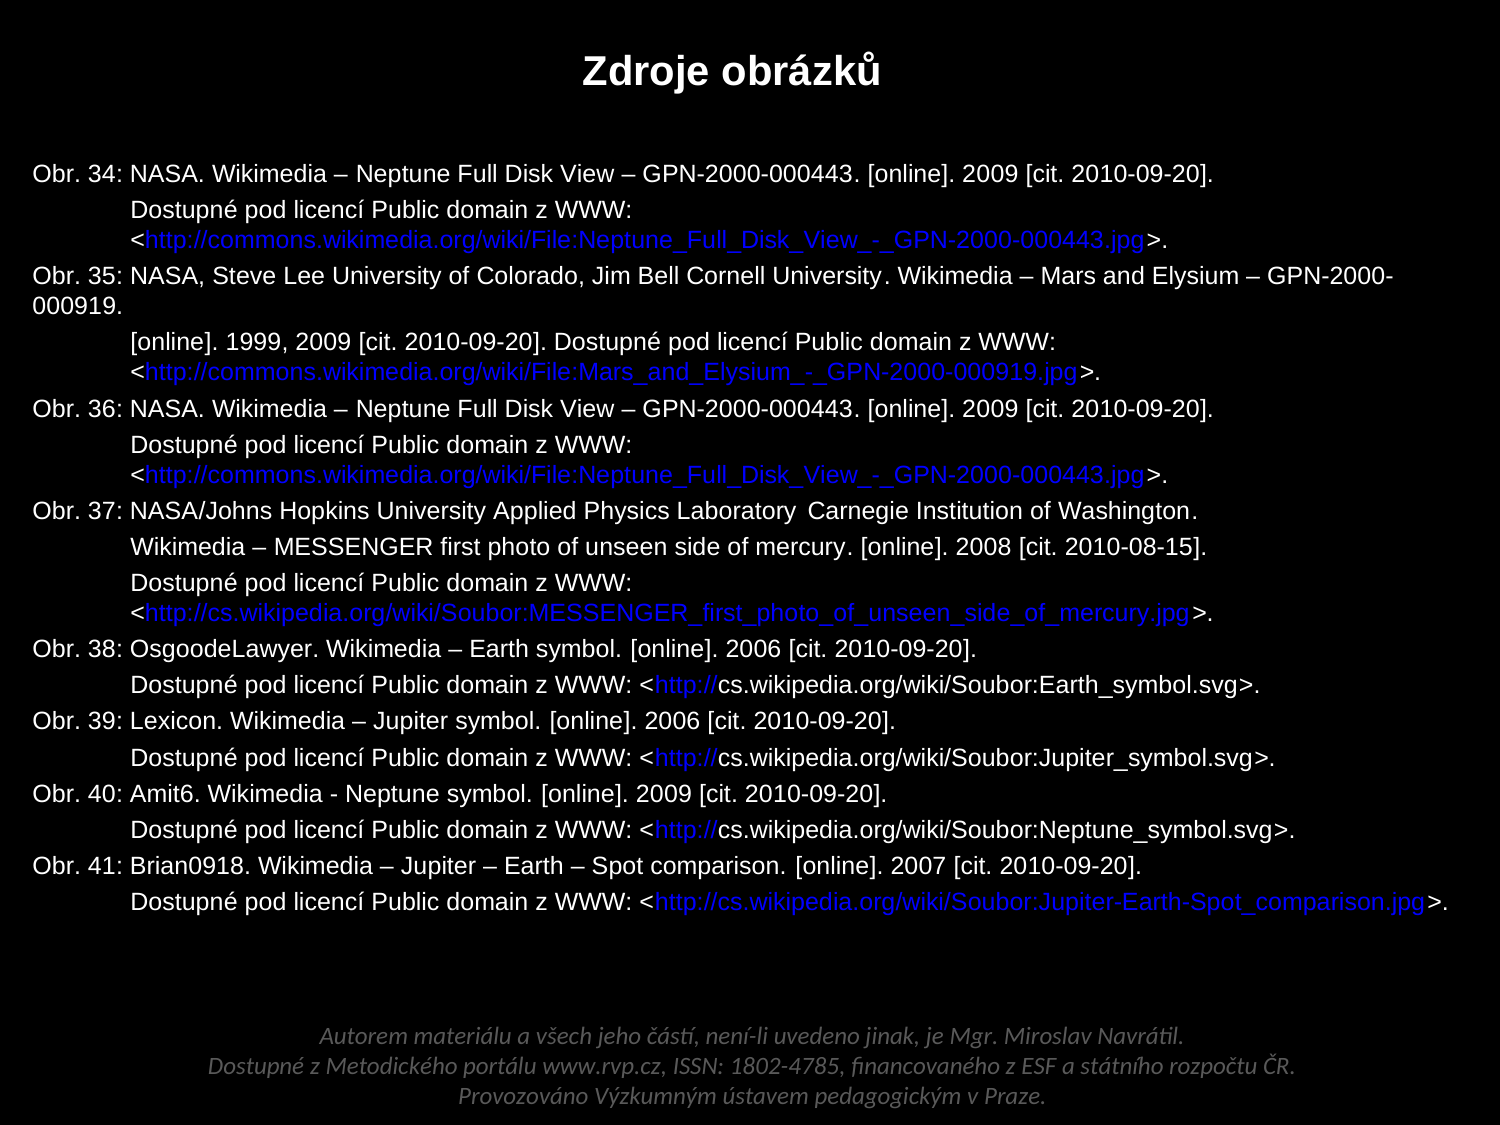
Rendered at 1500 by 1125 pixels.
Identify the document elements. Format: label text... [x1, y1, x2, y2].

text_box Obr. 34: NASA. Wikimedia – Neptune Full Disk View – GPN-2000-000443. [online]. 2009 [cit. 2010-09-20]. Dostupné pod licencí Public domain z WWW: <http://commons.wikimedia.org/wiki/File:Neptune_Full_Disk_View_-_GPN-2000-000443.jpg>. Obr. 35: NASA, Steve Lee University of Colorado, Jim Bell Cornell University. Wikimedia – Mars and Elysium – GPN-2000-000919. [online]. 1999, 2009 [cit. 2010-09-20]. Dostupné pod licencí Public domain z WWW: <http://commons.wikimedia.org/wiki/File:Mars_and_Elysium_-_GPN-2000-000919.jpg>. Obr. 36: NASA. Wikimedia – Neptune Full Disk View – GPN-2000-000443. [online]. 2009 [cit. 2010-09-20]. Dostupné pod licencí Public domain z WWW: <http://commons.wikimedia.org/wiki/File:Neptune_Full_Disk_View_-_GPN-2000-000443.jpg>. Obr. 37: NASA/Johns Hopkins University Applied Physics Laboratory/Carnegie Institution of Washington. Wikimedia – MESSENGER first photo of unseen side of mercury. [online]. 2008 [cit. 2010-08-15]. Dostupné pod licencí Public domain z WWW: <http://cs.wikipedia.org/wiki/Soubor:MESSENGER_first_photo_of_unseen_side_of_mercury.jpg>. Obr. 38: OsgoodeLawyer. Wikimedia – Earth symbol. [online]. 2006 [cit. 2010-09-20]. Dostupné pod licencí Public domain z WWW: <http://cs.wikipedia.org/wiki/Soubor:Earth_symbol.svg>. Obr. 39: Lexicon. Wikimedia – Jupiter symbol. [online]. 2006 [cit. 2010-09-20]. Dostupné pod licencí Public domain z WWW: <http://cs.wikipedia.org/wiki/Soubor:Jupiter_symbol.svg>. Obr. 40: Amit6. Wikimedia - Neptune symbol. [online]. 2009 [cit. 2010-09-20]. Dostupné pod licencí Public domain z WWW: <http://cs.wikipedia.org/wiki/Soubor:Neptune_symbol.svg>. Obr. 41: Brian0918. Wikimedia – Jupiter – Earth – Spot comparison. [online]. 2007 [cit. 2010-09-20]. Dostupné pod licencí Public domain z WWW: <http://cs.wikipedia.org/wiki/Soubor:Jupiter-Earth-Spot_comparison.jpg>. [17, 149, 1500, 924]
text_box Autorem materiálu a všech jeho částí, není-li uvedeno jinak, je Mgr. Miroslav Navrátil. Dostupné z Metodického portálu www.rvp.cz, ISSN: 1802-4785, financovaného z ESF a státního rozpočtu ČR. Provozováno Výzkumným ústavem pedagogickým v Praze. [129, 1011, 1376, 1117]
text_box Zdroje obrázků [525, 36, 940, 102]
